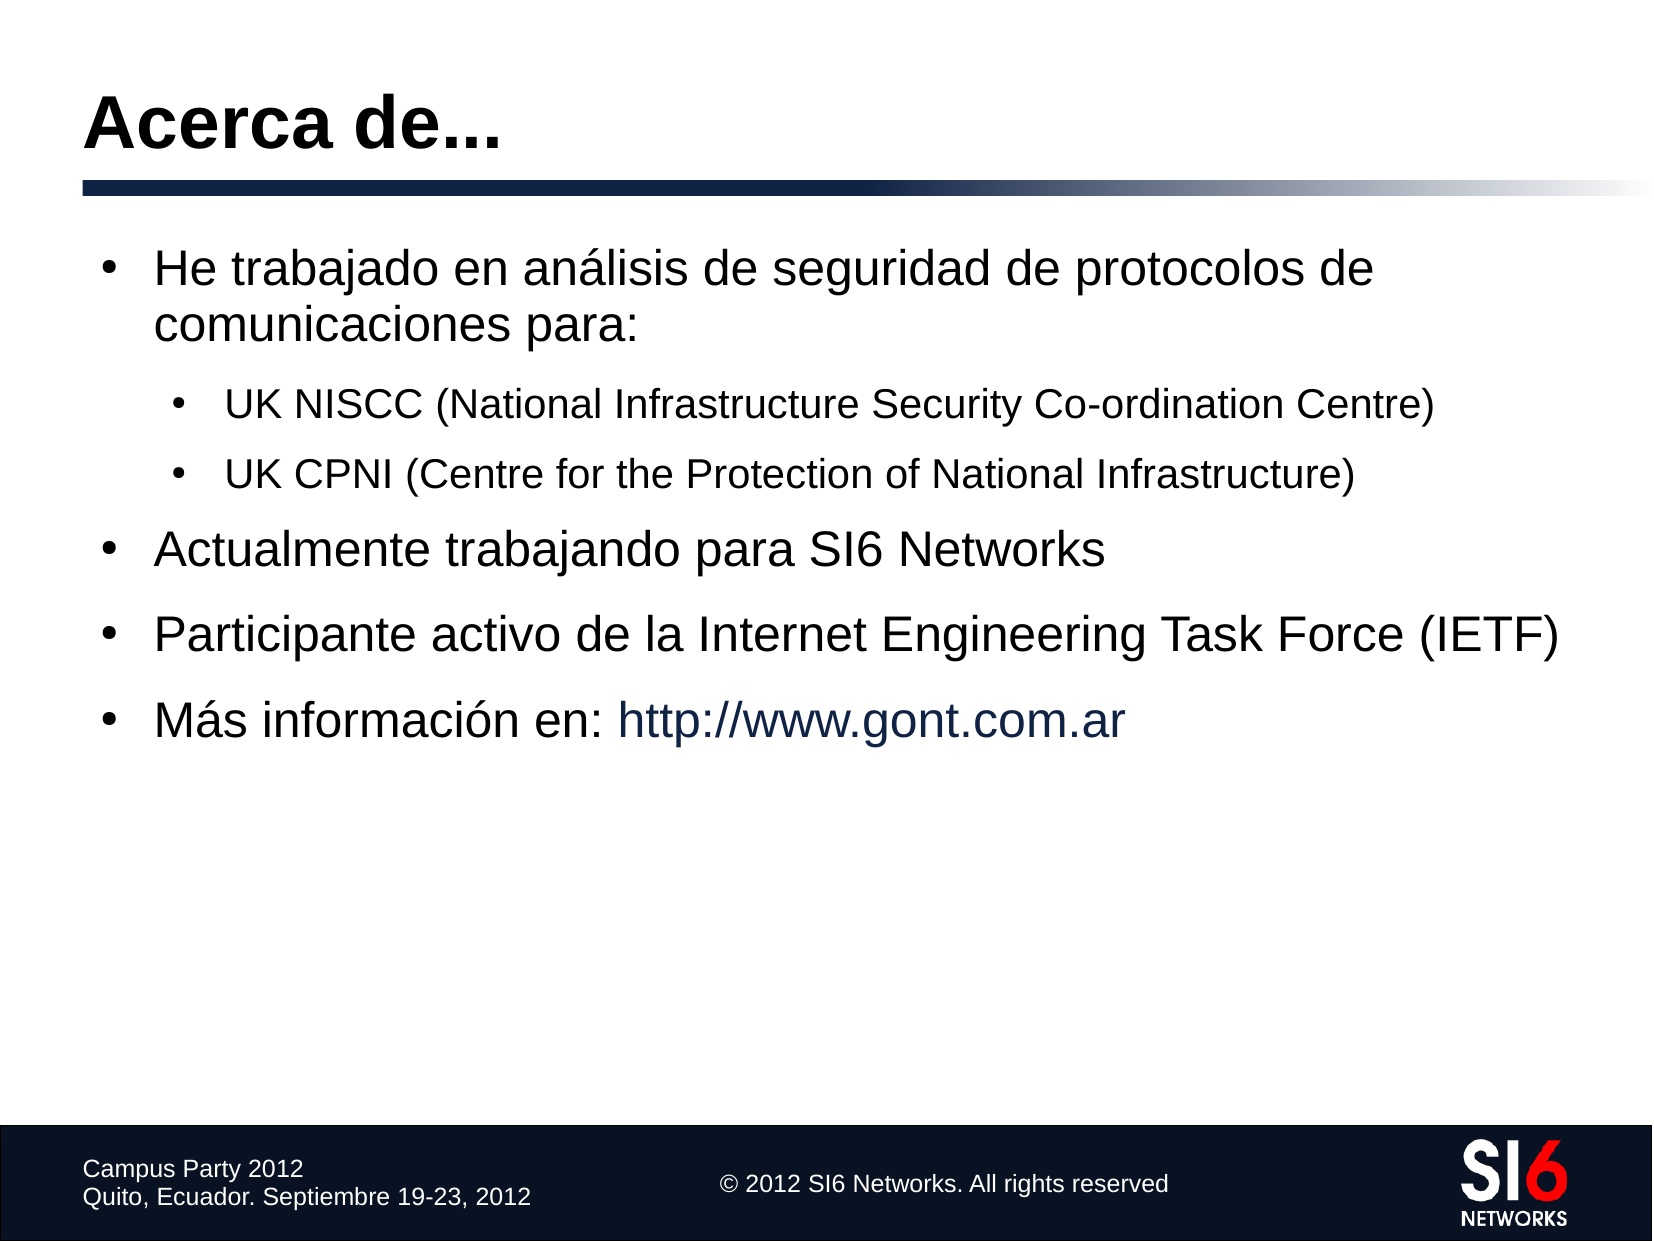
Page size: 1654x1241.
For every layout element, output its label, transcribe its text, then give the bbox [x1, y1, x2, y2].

title Acerca de... [82, 49, 1571, 196]
picture [1461, 1139, 1567, 1226]
list He trabajado en análisis de seguridad de protocolos de comunicaciones para: UK NISCC (National Infrastructure Security Co-ordination Centre) UK CPNI (Centre for the Protection of National Infrastructure) Actualmente trabajando para SI6 Networks Participante activo de la Internet Engineering Task Force (IETF) Más información en: http://www.gont.com.ar [82, 240, 1571, 1059]
